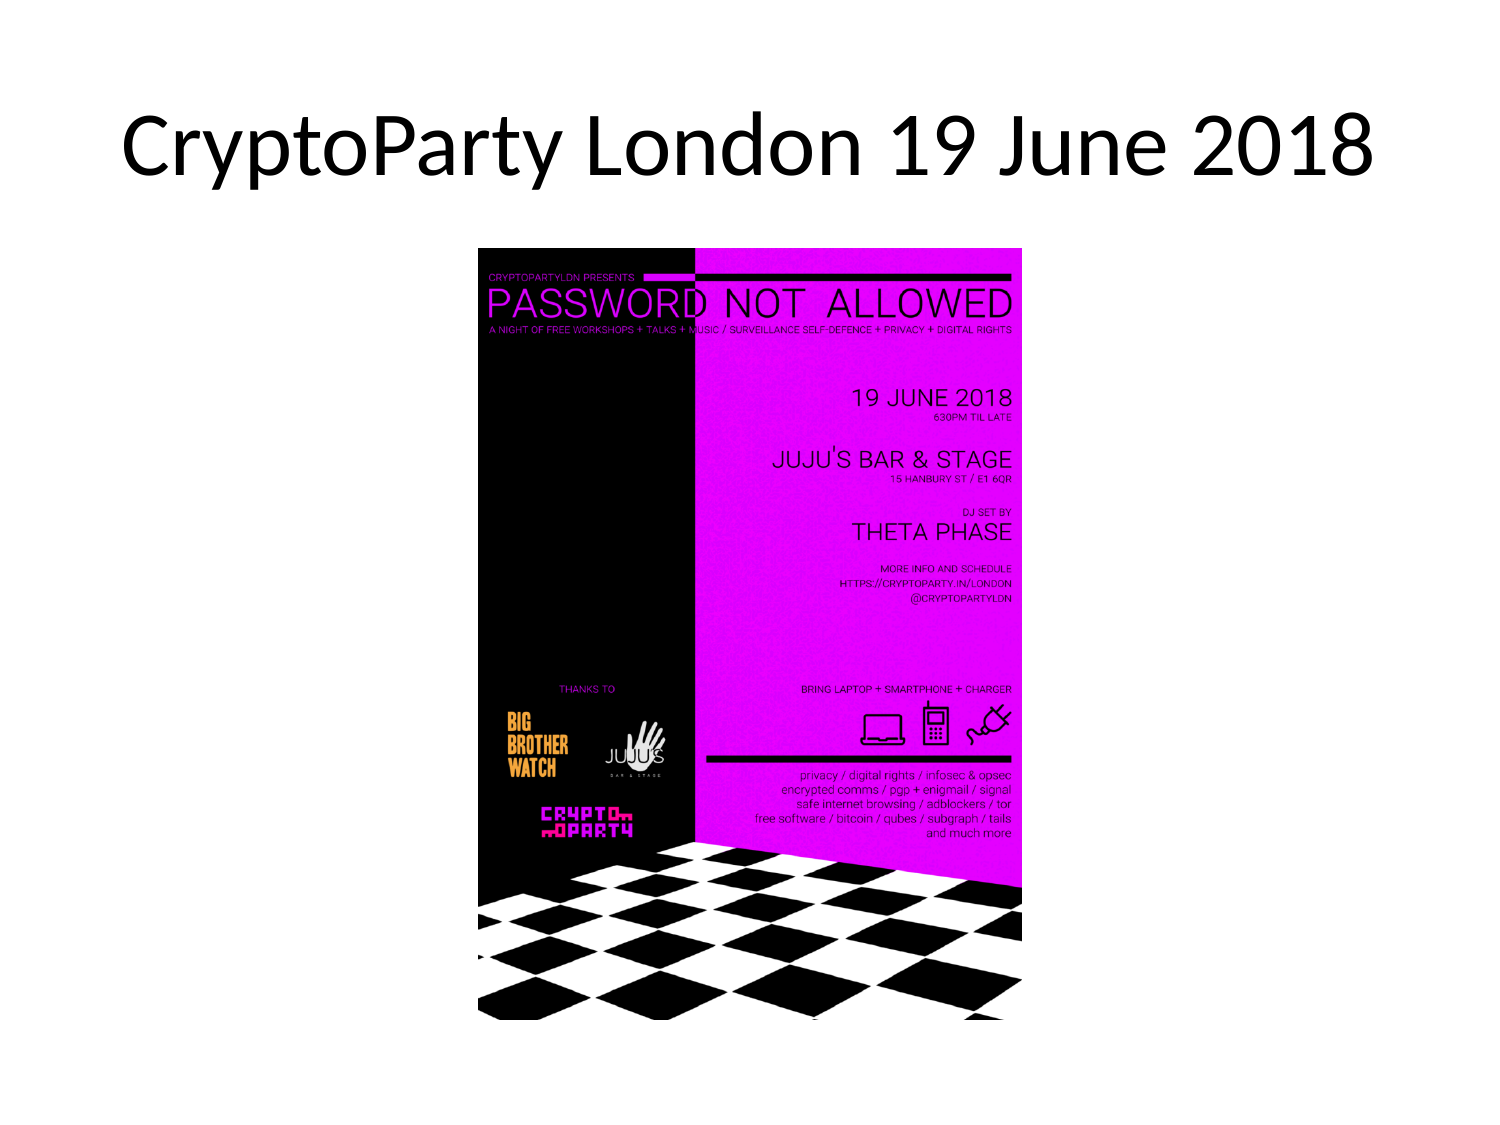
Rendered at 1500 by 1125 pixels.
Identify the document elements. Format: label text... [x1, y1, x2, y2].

picture [478, 248, 1022, 1020]
title CryptoParty London 19 June 2018 [75, 45, 1426, 233]
